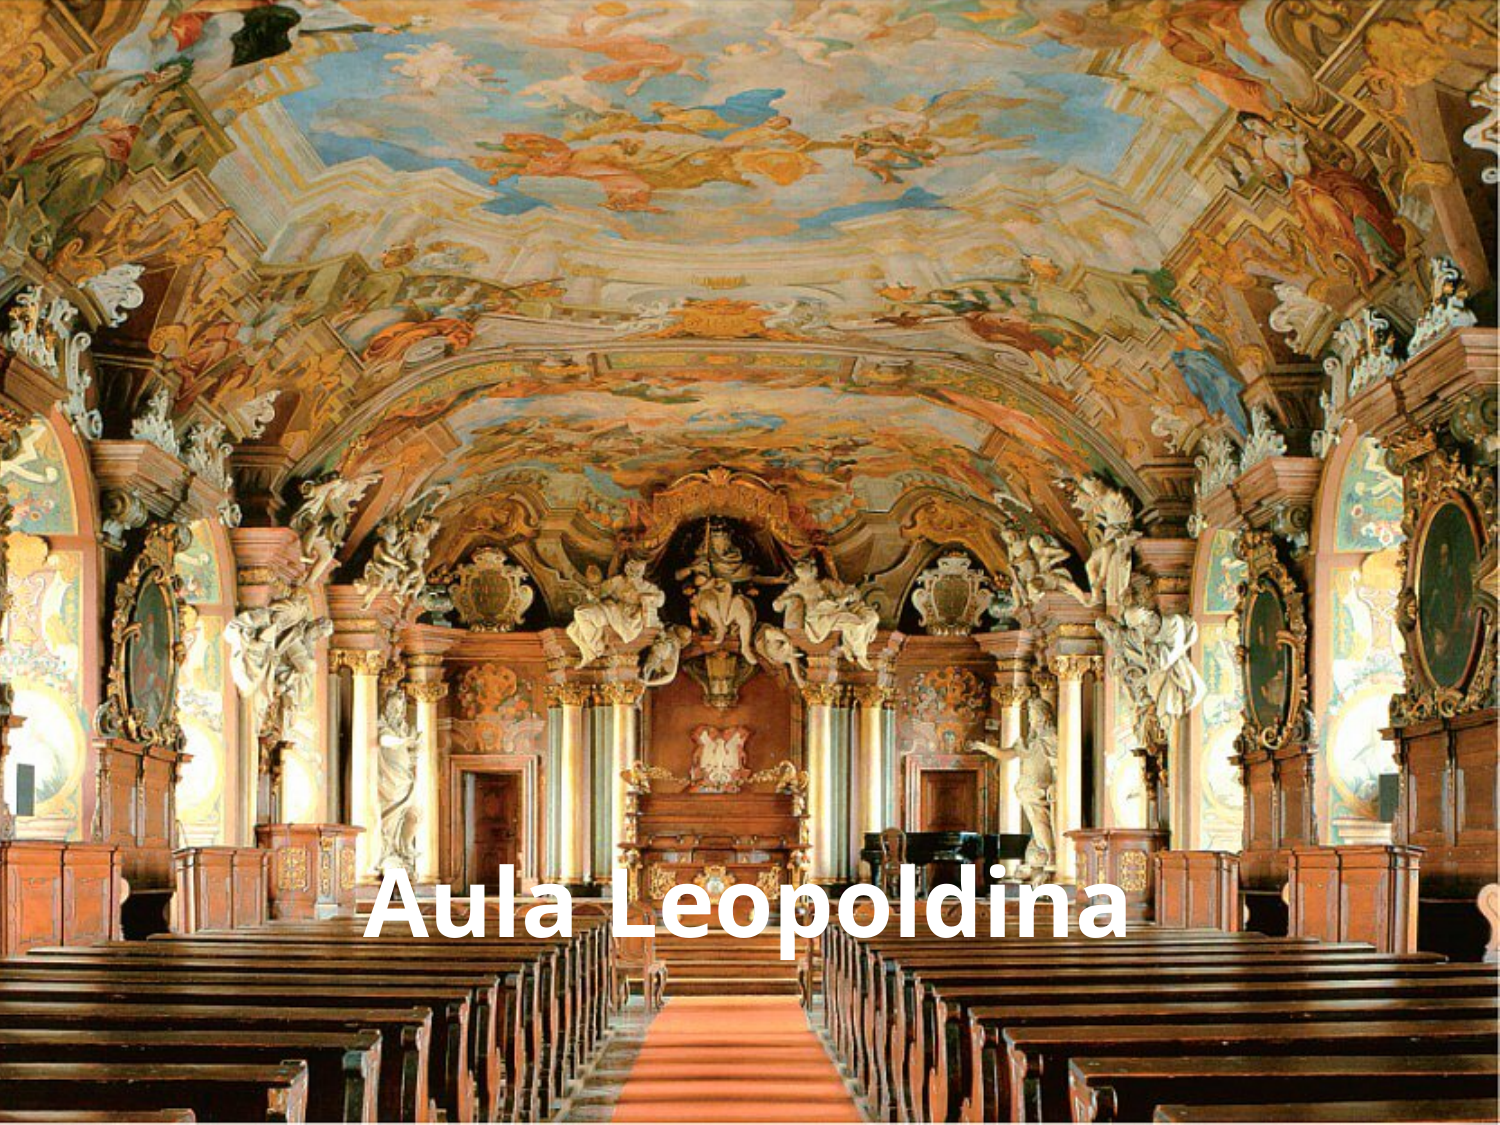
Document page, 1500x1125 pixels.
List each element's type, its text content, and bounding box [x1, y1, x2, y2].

title Aula Leopoldina [135, 834, 1361, 1022]
picture [0, 0, 1500, 1125]
